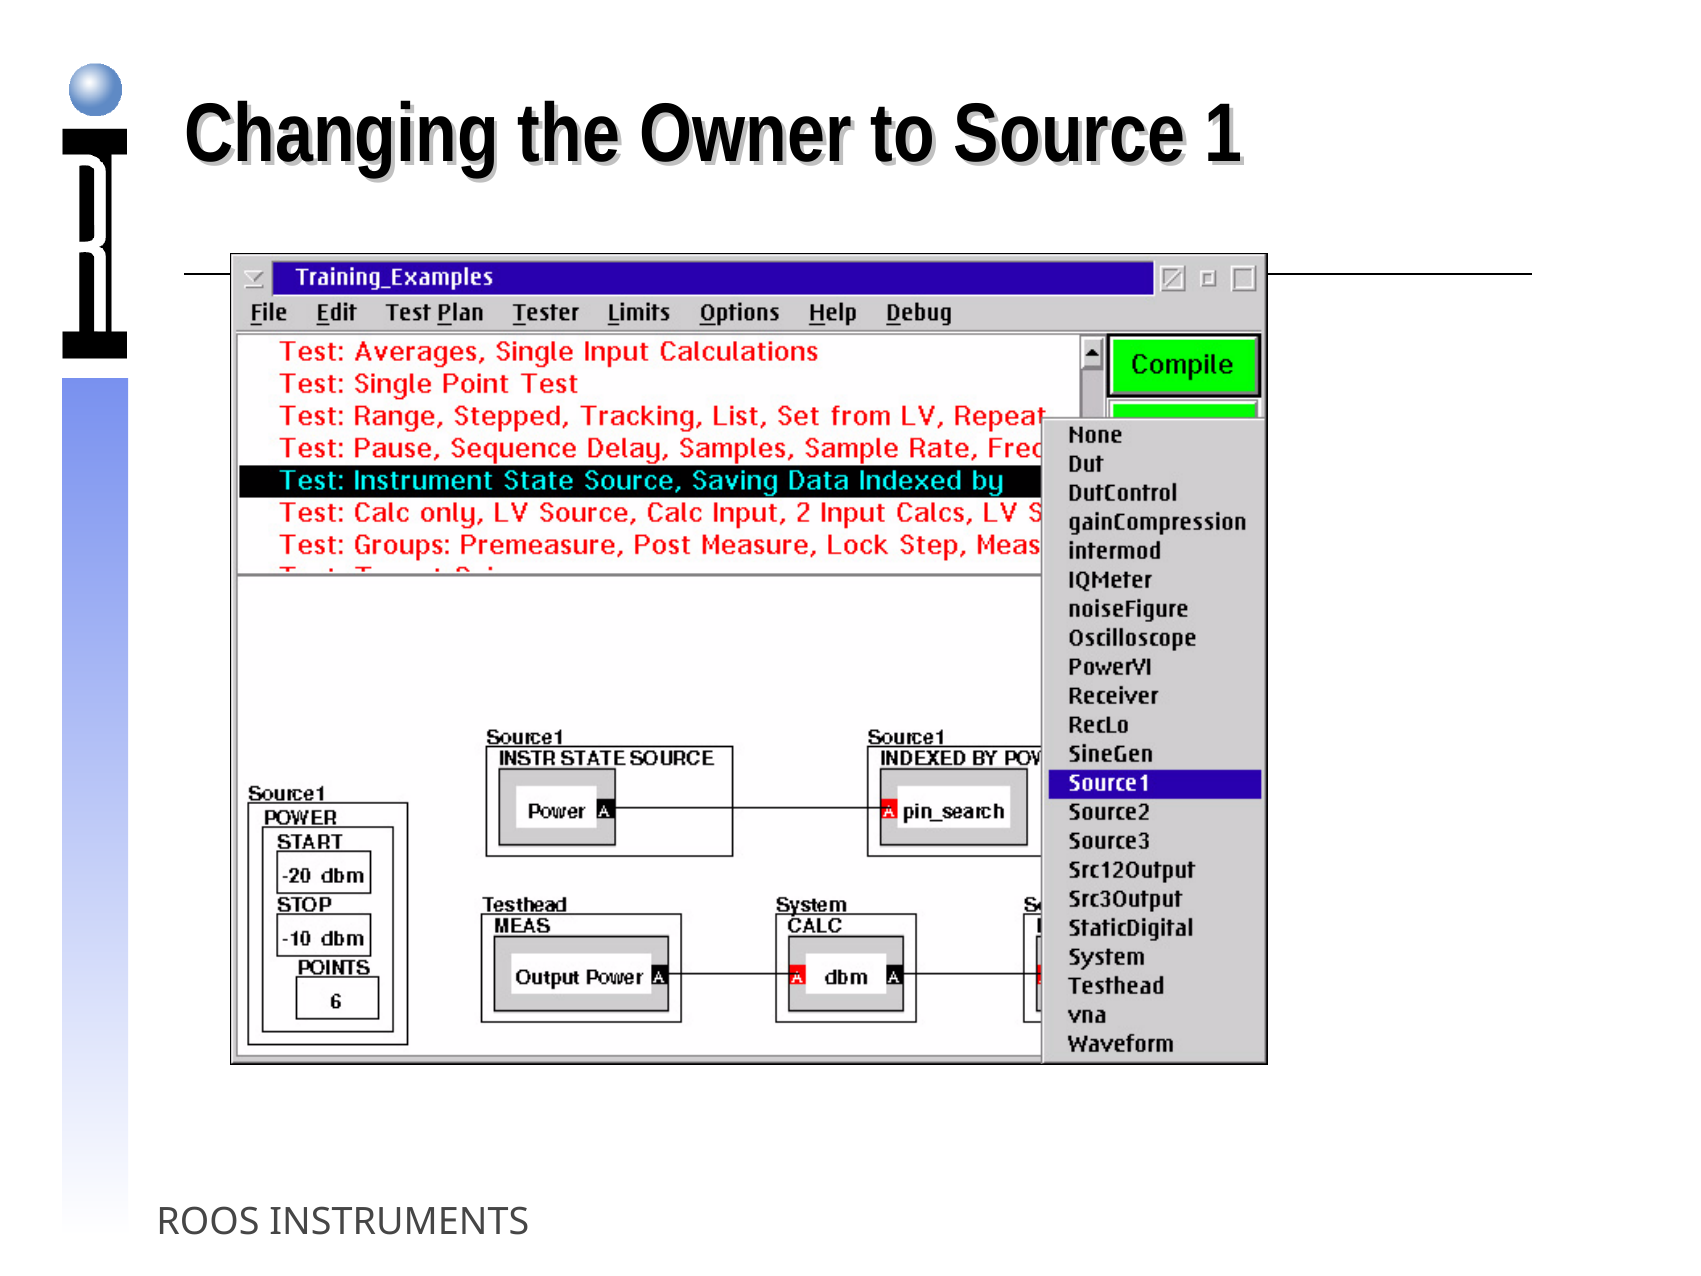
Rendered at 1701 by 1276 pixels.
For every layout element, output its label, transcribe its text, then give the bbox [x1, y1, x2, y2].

picture [230, 253, 1268, 1065]
text_box Changing the Owner to Source 1 [184, 92, 1539, 268]
